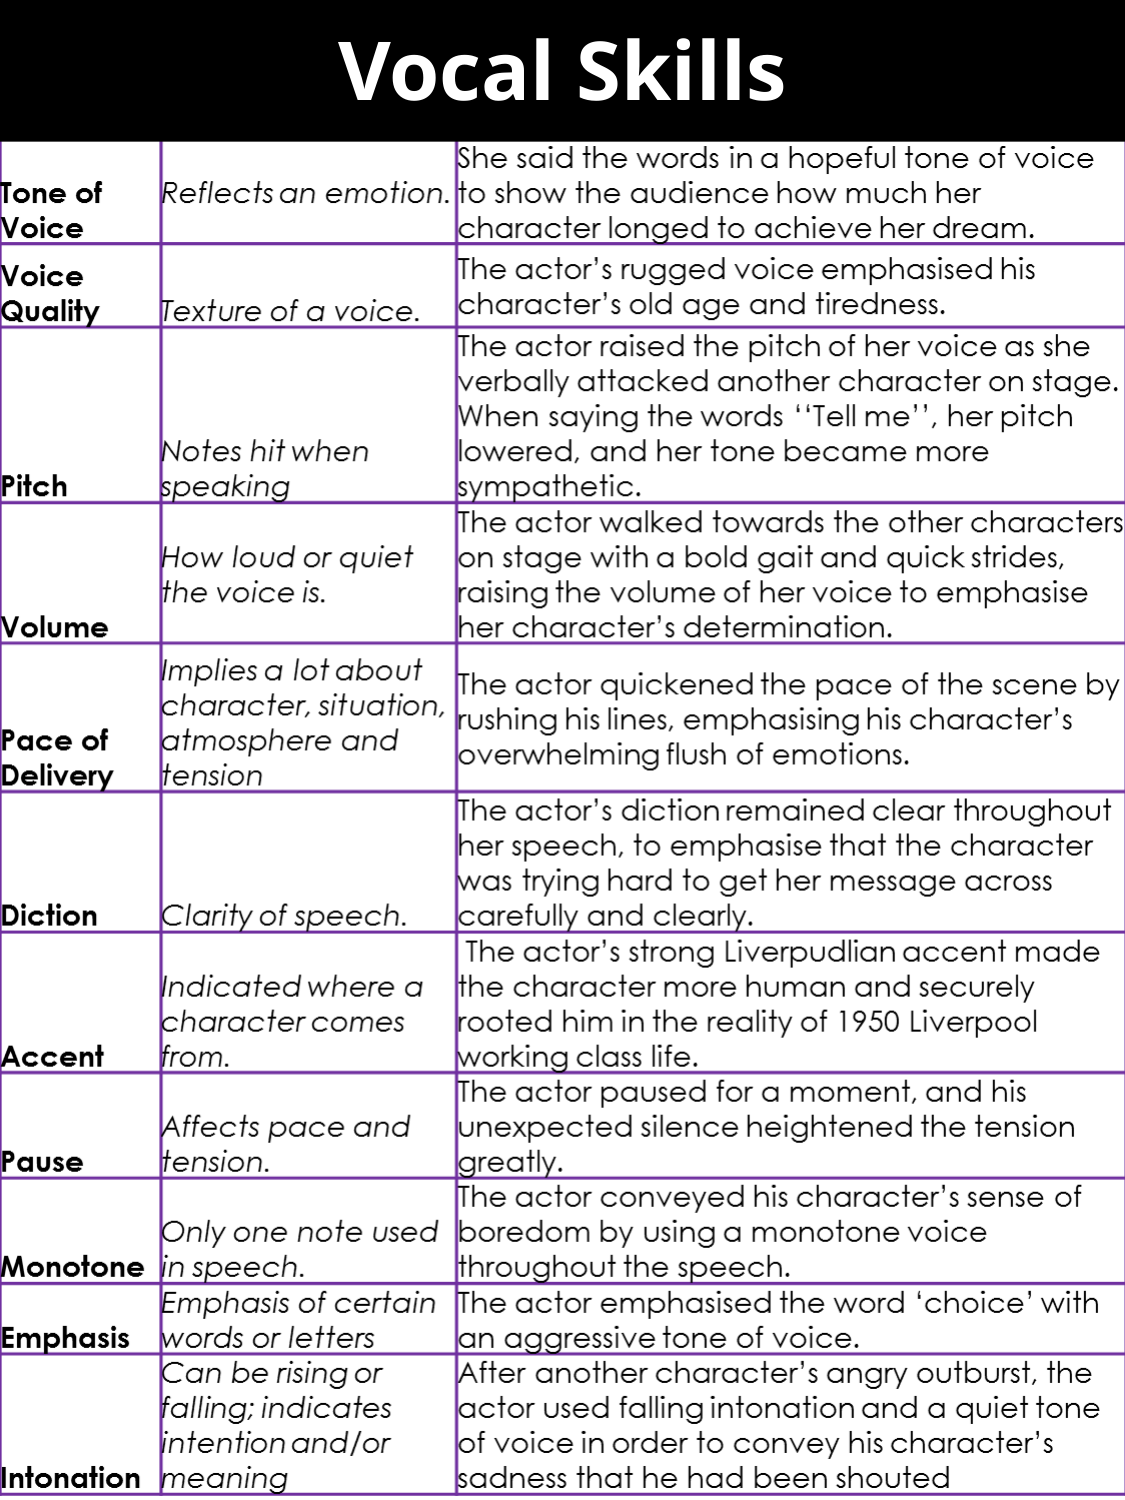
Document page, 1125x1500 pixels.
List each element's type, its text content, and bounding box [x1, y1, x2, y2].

picture [0, 142, 1125, 1500]
text_box Vocal Skills [0, 0, 1125, 142]
